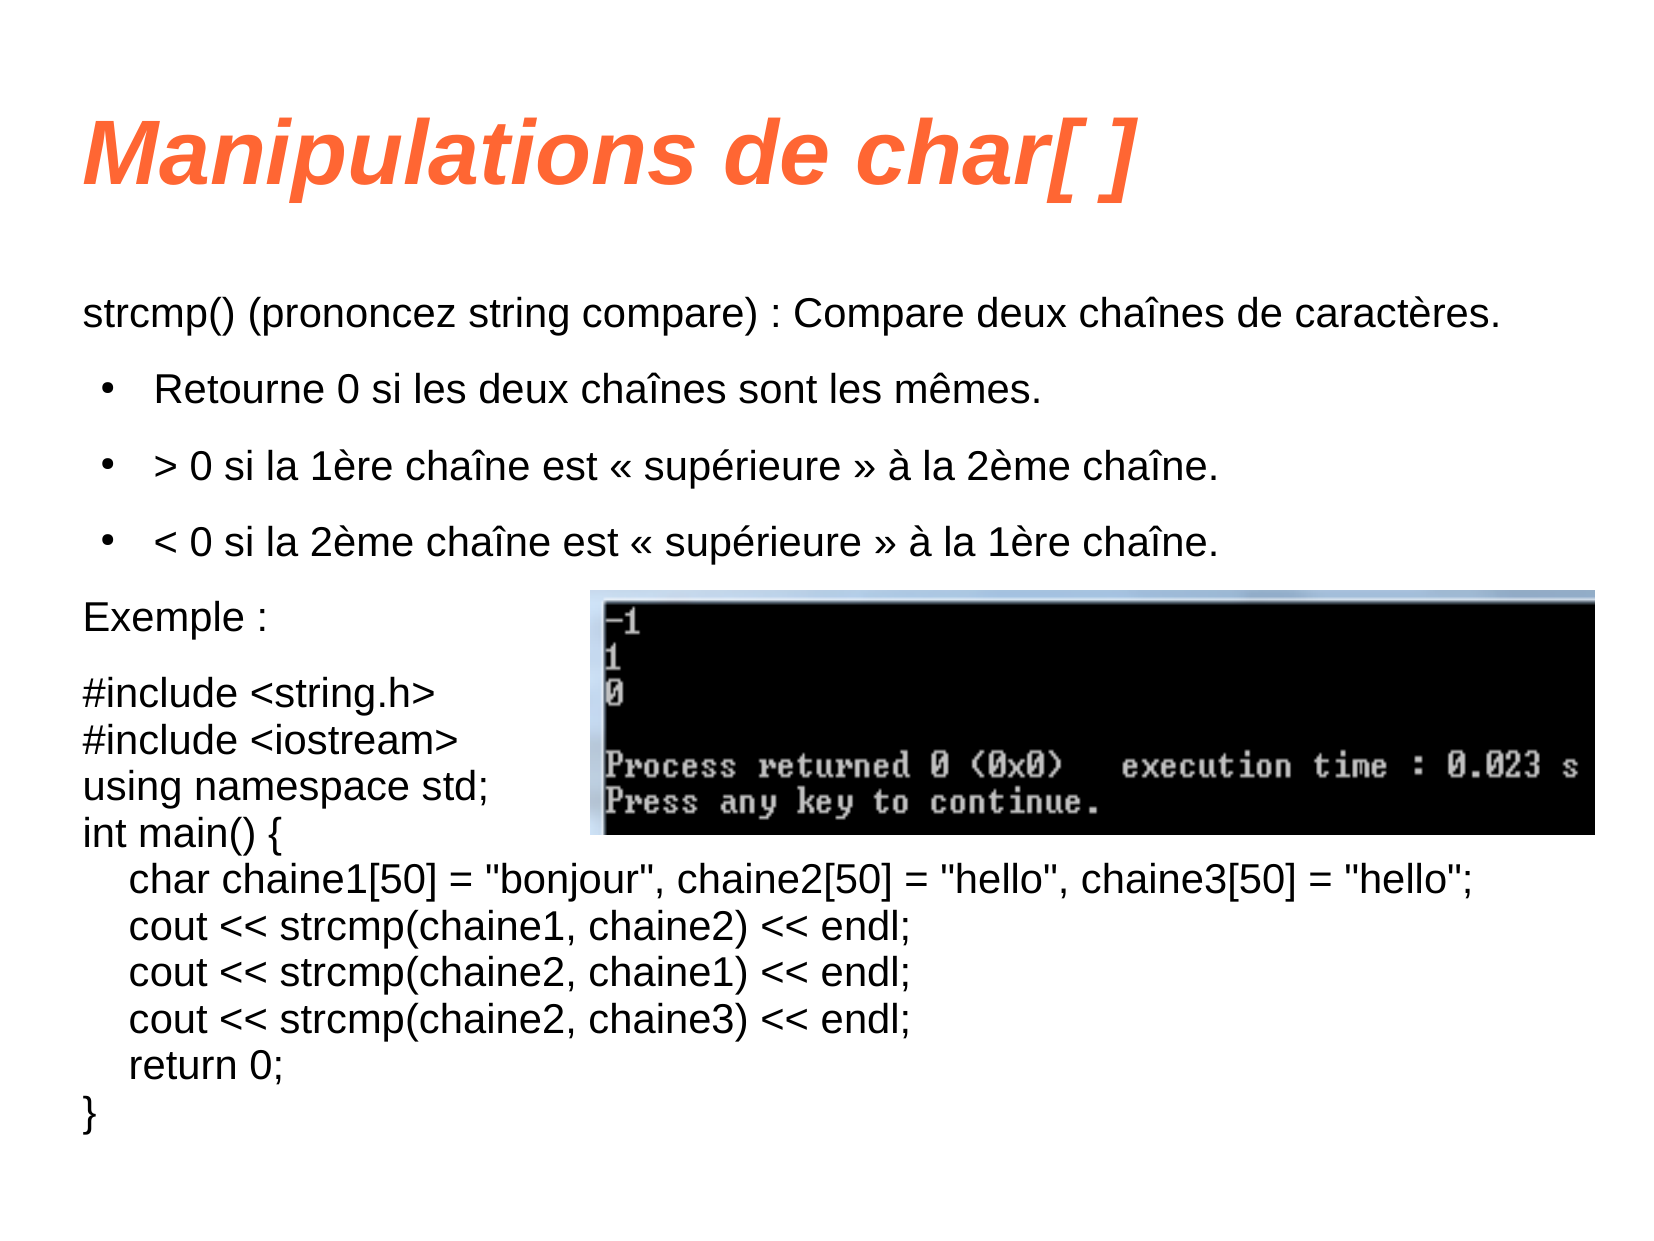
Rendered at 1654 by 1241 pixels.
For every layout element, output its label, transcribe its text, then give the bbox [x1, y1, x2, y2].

list strcmp() (prononcez string compare) : Compare deux chaînes de caractères. Retourne 0 si les deux chaînes sont les mêmes. > 0 si la 1ère chaîne est « supérieure » à la 2ème chaîne. < 0 si la 2ème chaîne est « supérieure » à la 1ère chaîne. Exemple : #include <string.h> #include <iostream> using namespace std; int main() { char chaine1[50] = "bonjour", chaine2[50] = "hello", chaine3[50] = "hello"; cout << strcmp(chaine1, chaine2) << endl; cout << strcmp(chaine2, chaine1) << endl; cout << strcmp(chaine2, chaine3) << endl; return 0; } [82, 290, 1571, 1140]
title Manipulations de char[ ] [82, 49, 1571, 257]
picture [590, 590, 1595, 835]
